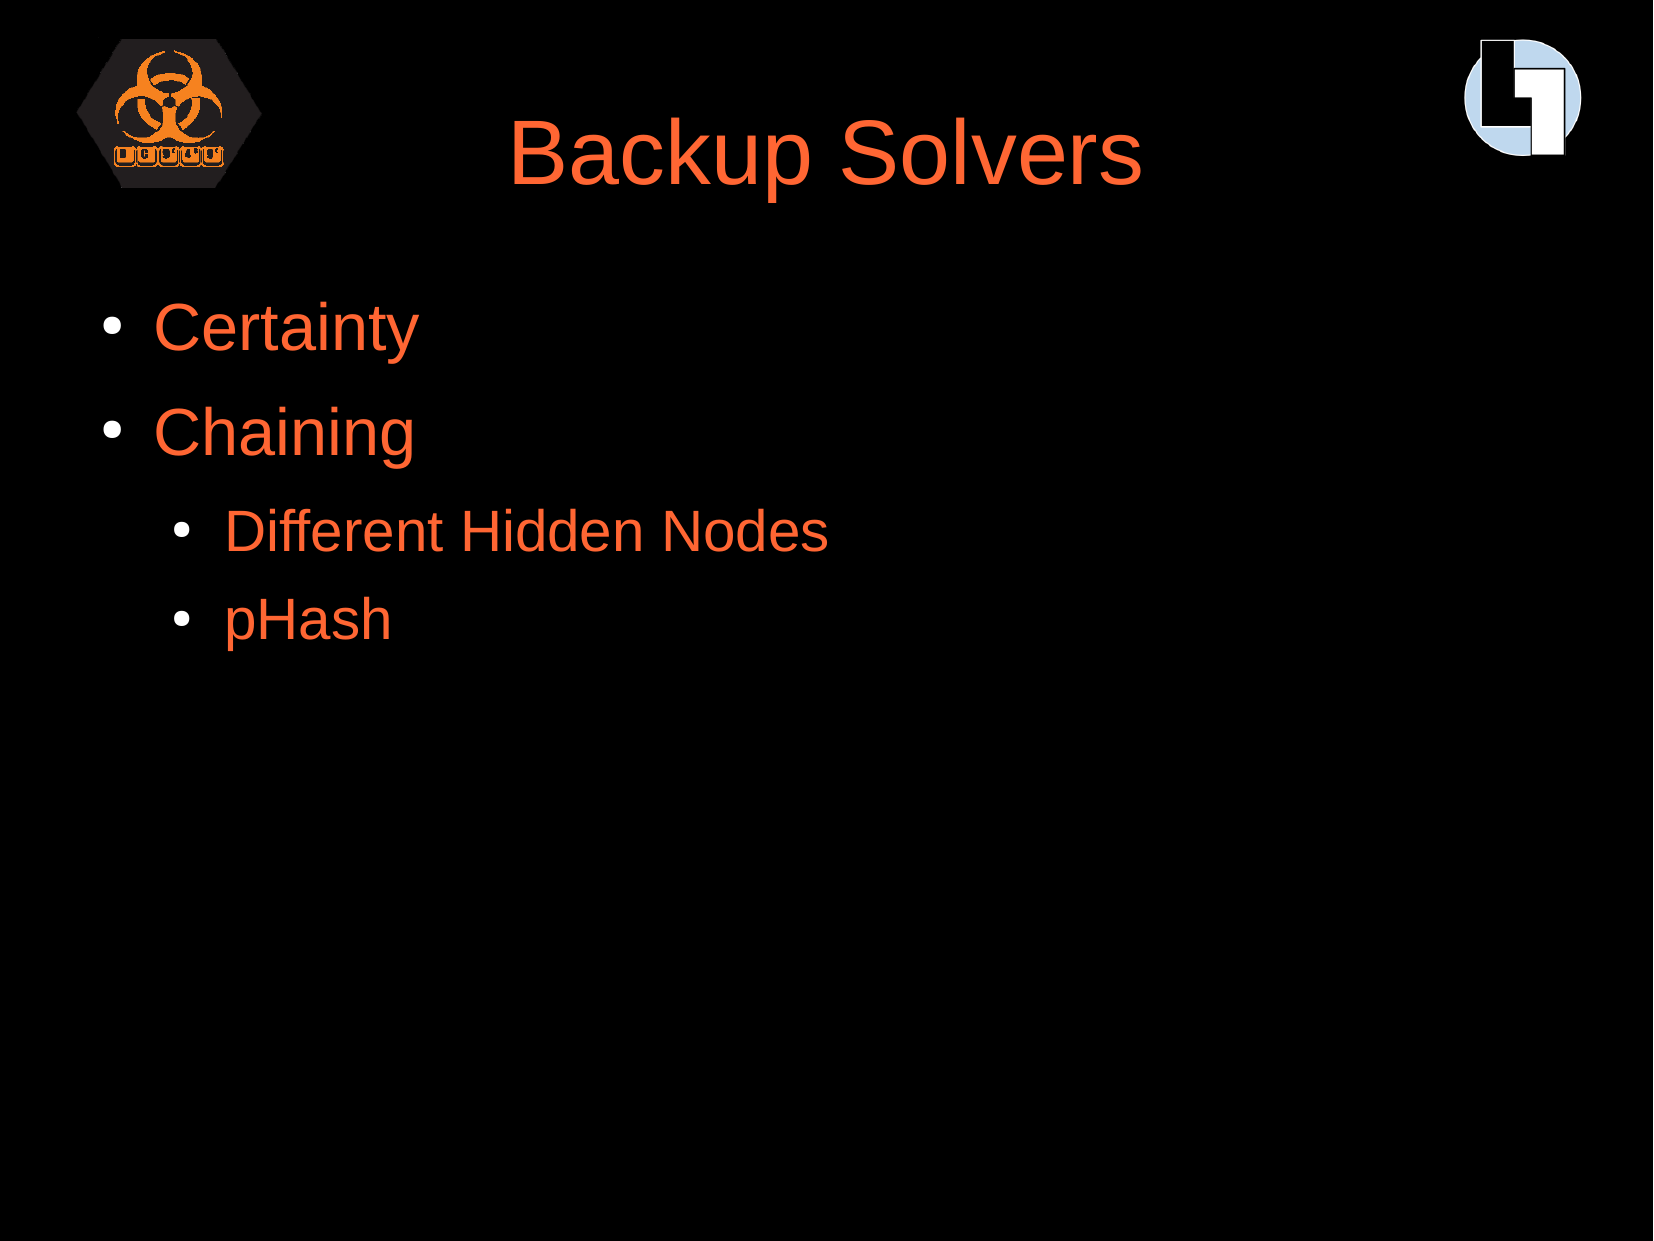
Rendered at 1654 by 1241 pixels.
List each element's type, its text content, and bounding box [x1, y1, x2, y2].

picture [75, 37, 263, 188]
list Certainty Chaining Different Hidden Nodes pHash [82, 290, 1571, 1109]
title Backup Solvers [82, 49, 1571, 257]
picture [1462, 37, 1583, 158]
